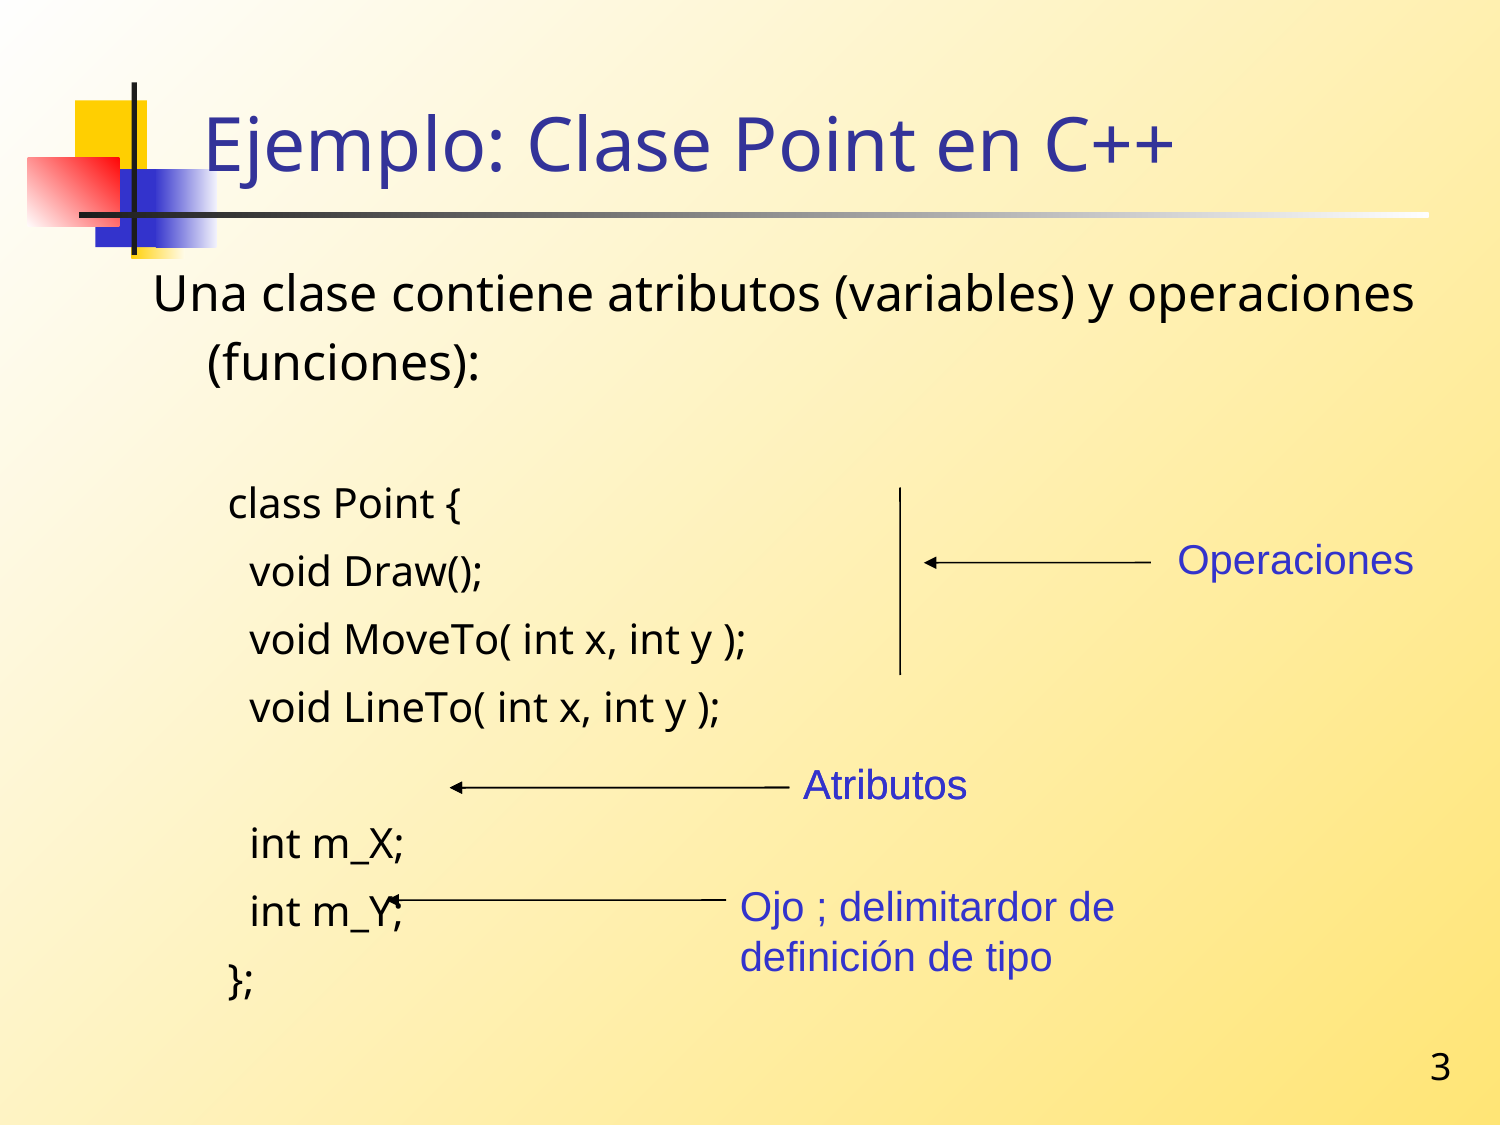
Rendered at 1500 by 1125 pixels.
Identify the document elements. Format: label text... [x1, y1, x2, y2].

list Una clase contiene atributos (variables) y operaciones (funciones): class Point { void Draw(); void MoveTo( int x, int y ); void LineTo( int x, int y ); int m_X; int m_Y; }; [137, 249, 1463, 1013]
text_box Atributos [788, 750, 1039, 816]
title Ejemplo: Clase Point en C++ [187, 37, 1466, 201]
text_box Ojo ; delimitardor de definición de tipo [725, 872, 1313, 988]
